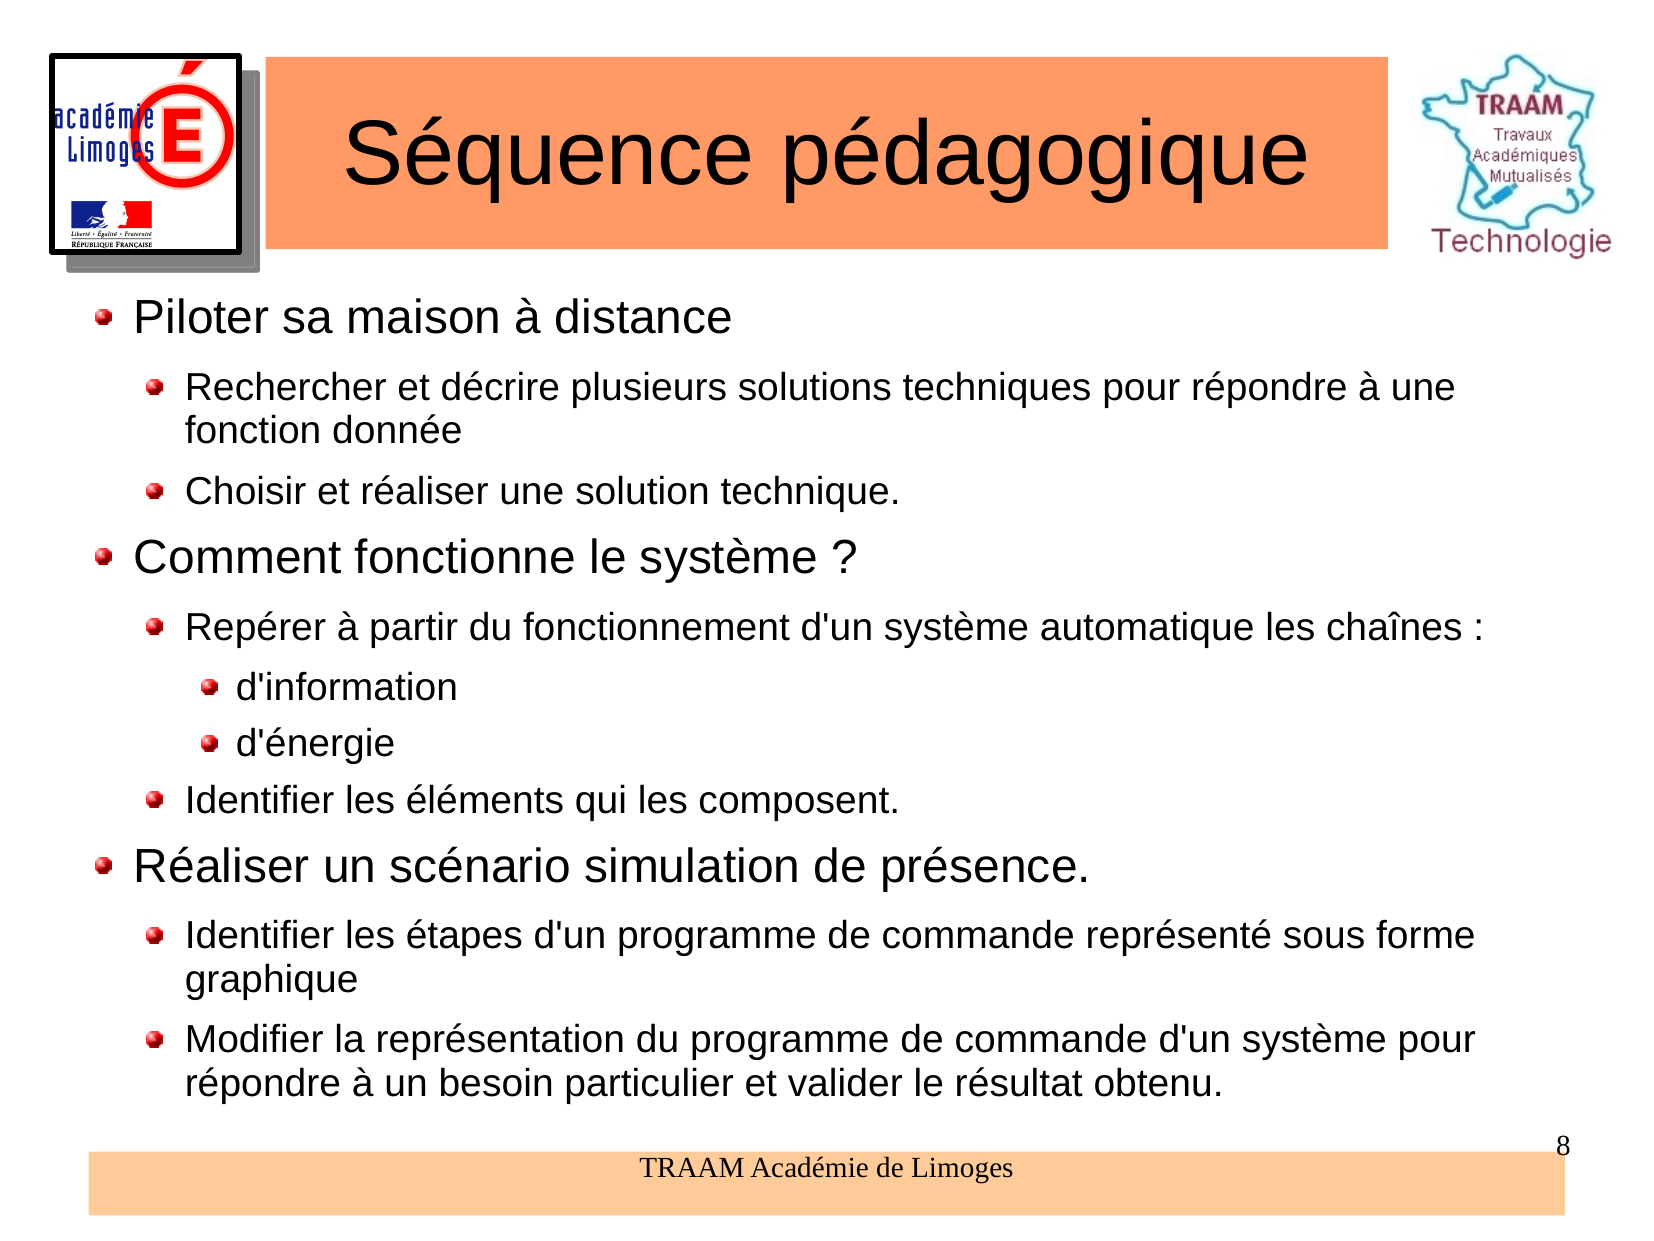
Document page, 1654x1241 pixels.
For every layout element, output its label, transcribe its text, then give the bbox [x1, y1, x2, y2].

title Séquence pédagogique [265, 56, 1388, 250]
picture [55, 59, 236, 249]
picture [1411, 43, 1625, 266]
list Piloter sa maison à distance Rechercher et décrire plusieurs solutions techniques pour répondre à une fonction donnée Choisir et réaliser une solution technique. Comment fonctionne le système ? Repérer à partir du fonctionnement d'un système automatique les chaînes : d'information d'énergie Identifier les éléments qui les composent. Réaliser un scénario simulation de présence. Identifier les étapes d'un programme de commande représenté sous forme graphique Modifier la représentation du programme de commande d'un système pour répondre à un besoin particulier et valider le résultat obtenu. [82, 290, 1571, 1109]
